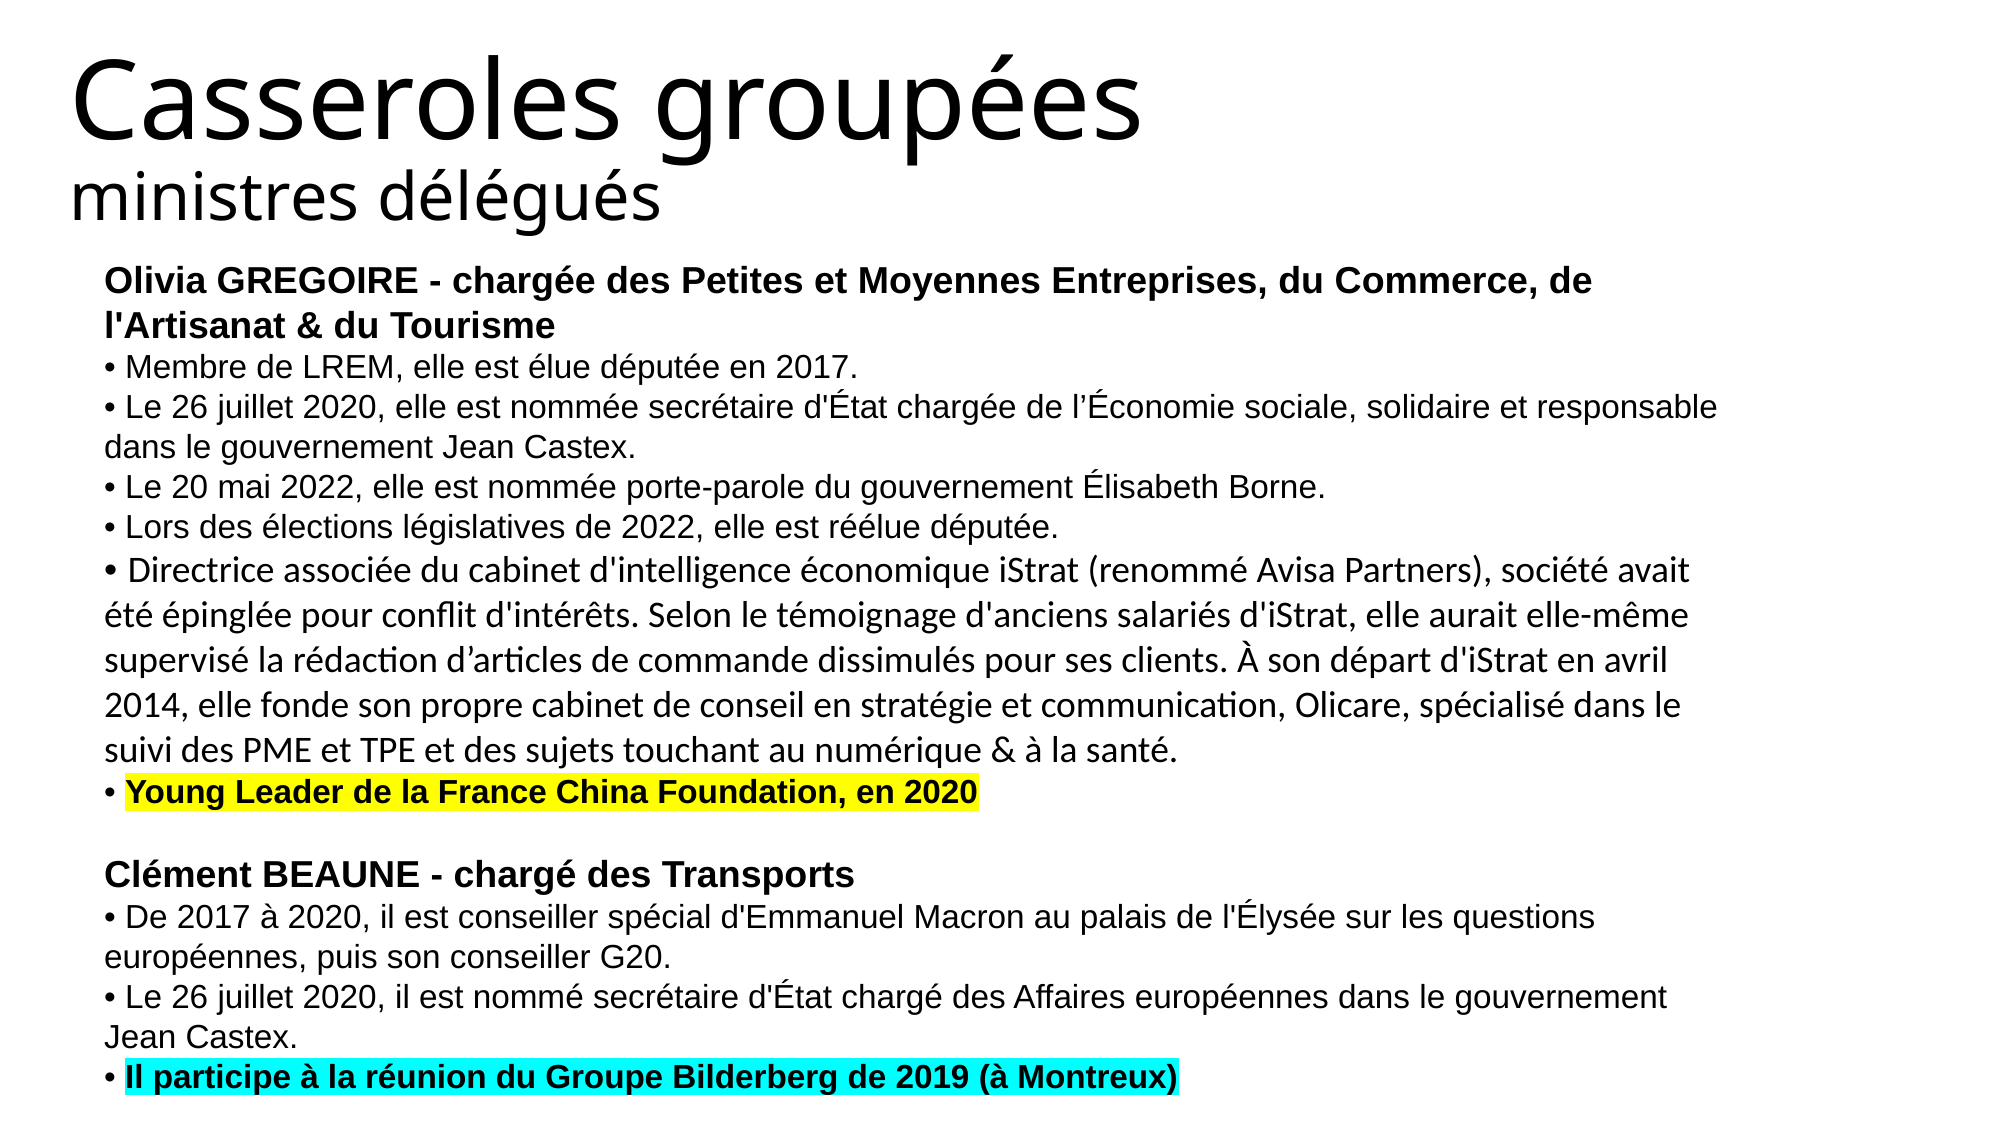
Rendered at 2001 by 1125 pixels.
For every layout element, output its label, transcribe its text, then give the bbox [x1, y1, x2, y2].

text_box Olivia GREGOIRE - chargée des Petites et Moyennes Entreprises, du Commerce, de l'Artisanat & du Tourisme • Membre de LREM, elle est élue députée en 2017. • Le 26 juillet 2020, elle est nommée secrétaire d'État chargée de l’Économie sociale, solidaire et responsable dans le gouvernement Jean Castex. • Le 20 mai 2022, elle est nommée porte-parole du gouvernement Élisabeth Borne. • Lors des élections législatives de 2022, elle est réélue députée. • Directrice associée du cabinet d'intelligence économique iStrat (renommé Avisa Partners), société avait été épinglée pour conflit d'intérêts. Selon le témoignage d'anciens salariés d'iStrat, elle aurait elle-même supervisé la rédaction d’articles de commande dissimulés pour ses clients. À son départ d'iStrat en avril 2014, elle fonde son propre cabinet de conseil en stratégie et communication, Olicare, spécialisé dans le suivi des PME et TPE et des sujets touchant au numérique & à la santé. • Young Leader de la France China Foundation, en 2020 Clément BEAUNE - chargé des Transports • De 2017 à 2020, il est conseiller spécial d'Emmanuel Macron au palais de l'Élysée sur les questions européennes, puis son conseiller G20. • Le 26 juillet 2020, il est nommé secrétaire d'État chargé des Affaires européennes dans le gouvernement Jean Castex. • Il participe à la réunion du Groupe Bilderberg de 2019 (à Montreux) [89, 248, 1739, 1125]
title Casseroles groupées ministres délégués [55, 30, 1773, 249]
